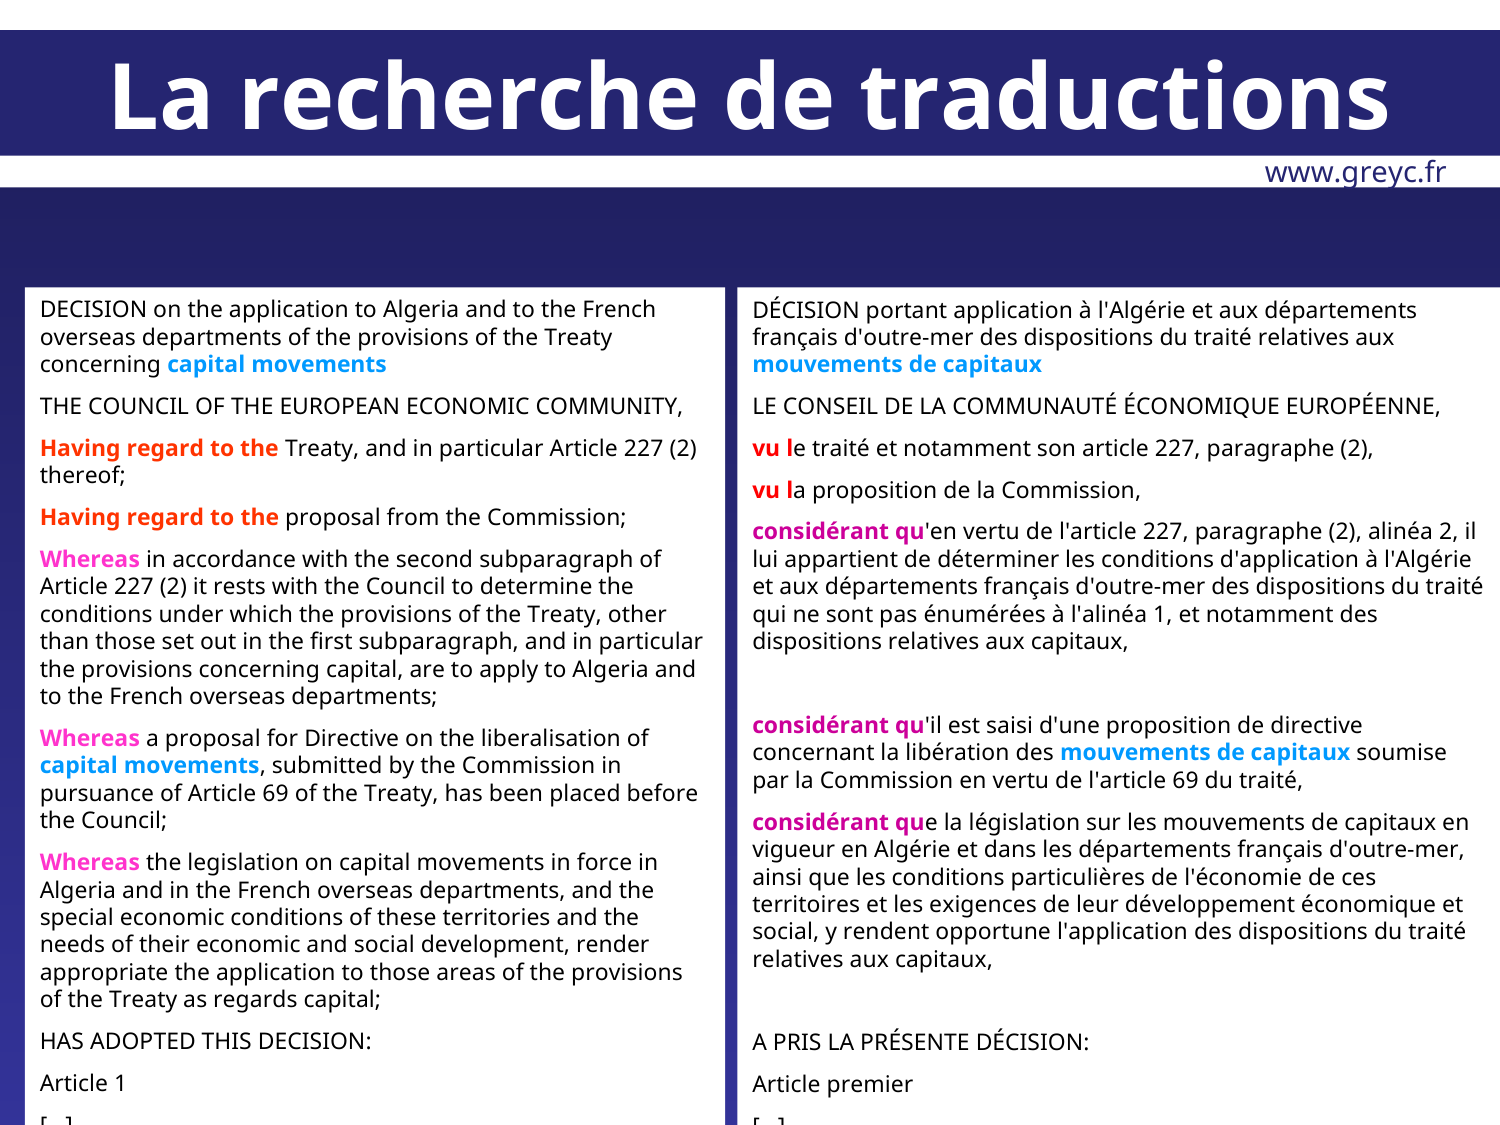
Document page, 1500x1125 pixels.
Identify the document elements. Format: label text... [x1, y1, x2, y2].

text_box DÉCISION portant application à l'Algérie et aux départements français d'outre-mer des dispositions du traité relatives aux mouvements de capitaux LE CONSEIL DE LA COMMUNAUTÉ ÉCONOMIQUE EUROPÉENNE, vu le traité et notamment son article 227, paragraphe (2), vu la proposition de la Commission, considérant qu'en vertu de l'article 227, paragraphe (2), alinéa 2, il lui appartient de déterminer les conditions d'application à l'Algérie et aux départements français d'outre-mer des dispositions du traité qui ne sont pas énumérées à l'alinéa 1, et notamment des dispositions relatives aux capitaux, considérant qu'il est saisi d'une proposition de directive concernant la libération des mouvements de capitaux soumise par la Commission en vertu de l'article 69 du traité, considérant que la législation sur les mouvements de capitaux en vigueur en Algérie et dans les départements français d'outre-mer, ainsi que les conditions particulières de l'économie de ces territoires et les exigences de leur développement économique et social, y rendent opportune l'application des dispositions du traité relatives aux capitaux, A PRIS LA PRÉSENTE DÉCISION: Article premier […] [737, 287, 1500, 1125]
text_box [0, 156, 1249, 188]
text_box www.greyc.fr [1249, 145, 1500, 196]
text_box [0, 0, 1500, 30]
text_box La recherche de traductions [0, 30, 1500, 156]
text_box DECISION on the application to Algeria and to the French overseas departments of the provisions of the Treaty concerning capital movements THE COUNCIL OF THE EUROPEAN ECONOMIC COMMUNITY, Having regard to the Treaty, and in particular Article 227 (2) thereof; Having regard to the proposal from the Commission; Whereas in accordance with the second subparagraph of Article 227 (2) it rests with the Council to determine the conditions under which the provisions of the Treaty, other than those set out in the first subparagraph, and in particular the provisions concerning capital, are to apply to Algeria and to the French overseas departments; Whereas a proposal for Directive on the liberalisation of capital movements, submitted by the Commission in pursuance of Article 69 of the Treaty, has been placed before the Council; Whereas the legislation on capital movements in force in Algeria and in the French overseas departments, and the special economic conditions of these territories and the needs of their economic and social development, render appropriate the application to those areas of the provisions of the Treaty as regards capital; HAS ADOPTED THIS DECISION: Article 1 […] [24, 287, 726, 1125]
